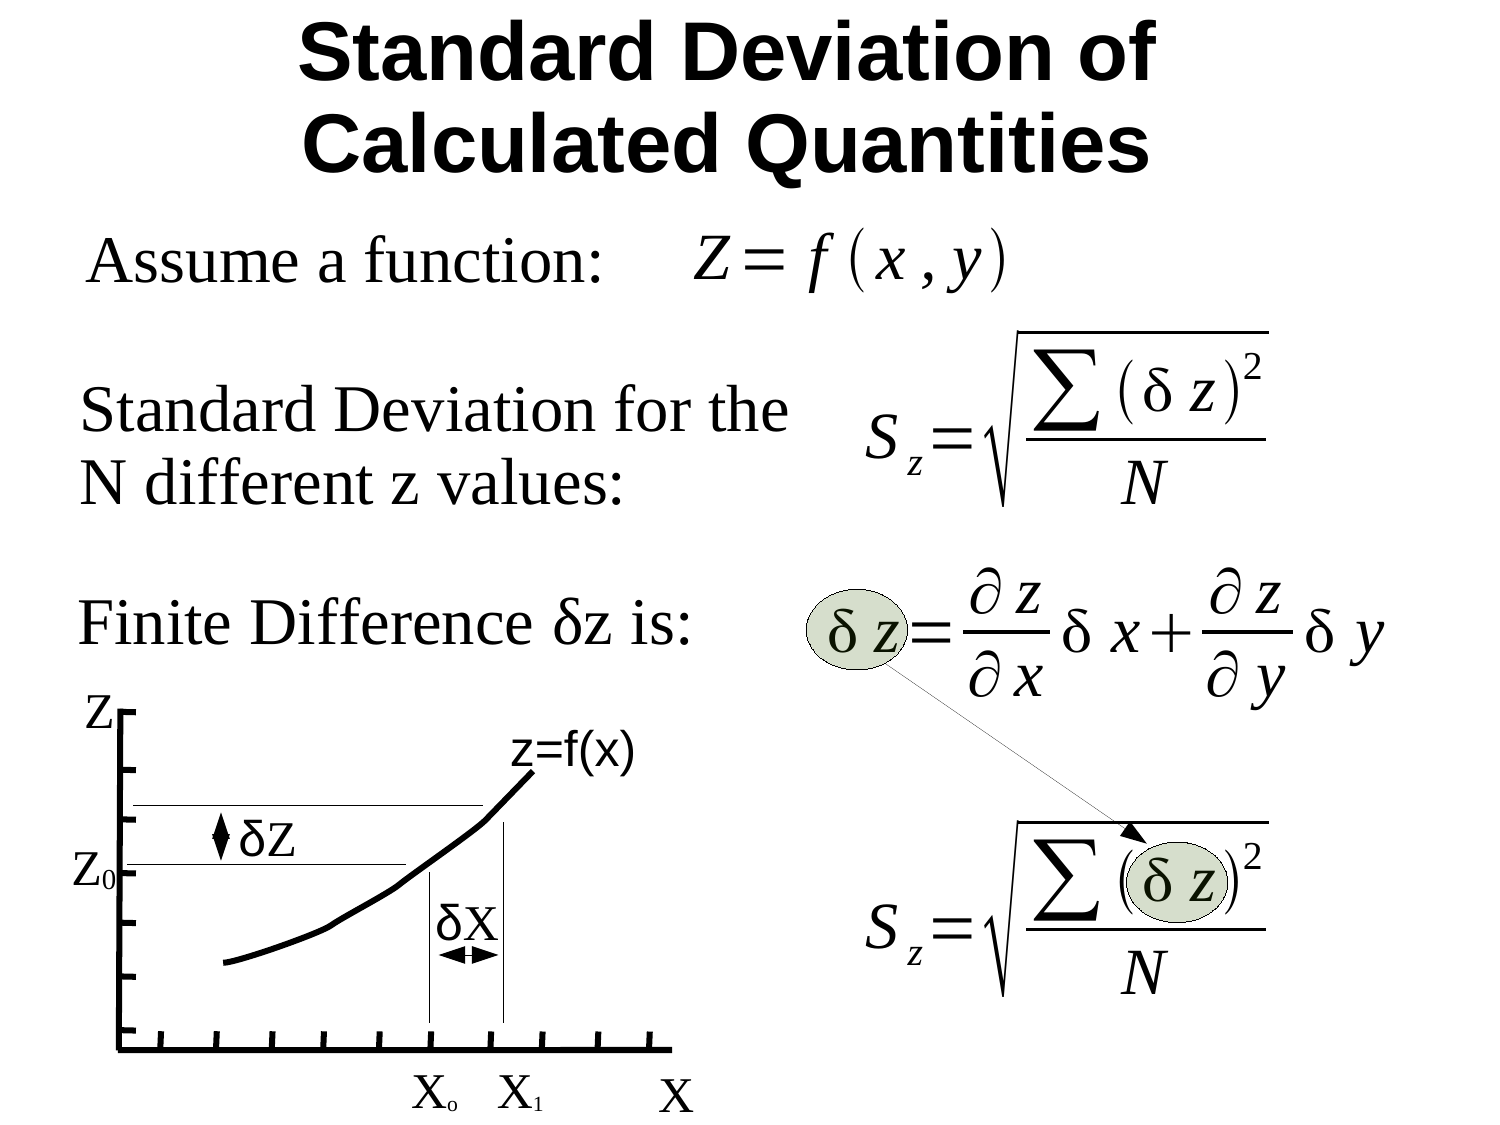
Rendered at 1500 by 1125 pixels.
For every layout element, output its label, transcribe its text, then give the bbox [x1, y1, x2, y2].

text_box [1126, 842, 1228, 923]
text_box [806, 589, 908, 670]
text_box X [658, 1068, 695, 1124]
chart [818, 657, 952, 711]
text_box X1 [496, 1064, 544, 1125]
text_box Z0 [71, 840, 117, 913]
text_box Standard Deviation for the N different z values: [79, 371, 823, 520]
text_box Finite Difference δz is: [77, 585, 758, 660]
chart [818, 554, 1391, 711]
text_box Z [84, 684, 106, 740]
text_box z=f(x) [509, 720, 637, 777]
text_box δZ [238, 811, 297, 868]
text_box Assume a function: [85, 223, 676, 306]
text_box δX [435, 895, 500, 953]
text_box Xo [411, 1063, 459, 1125]
chart [856, 818, 1276, 1009]
chart [856, 328, 1276, 519]
text_box Standard Deviation of Calculated Quantities [94, 4, 1360, 221]
chart [683, 220, 1015, 297]
